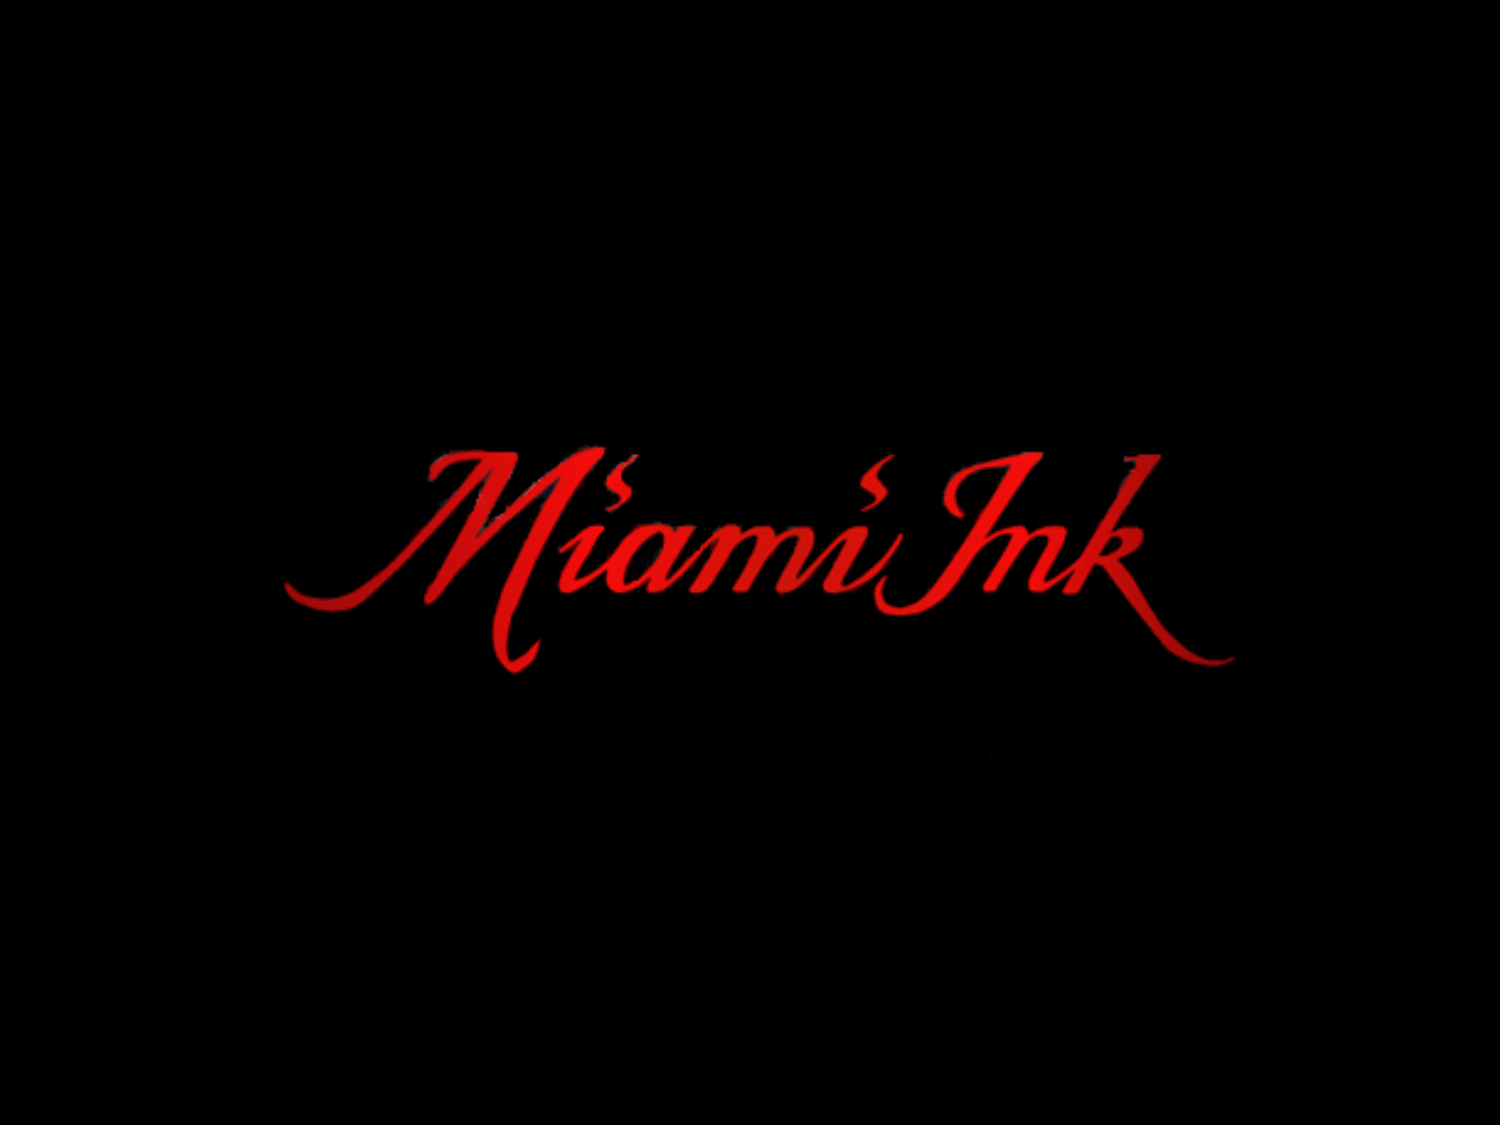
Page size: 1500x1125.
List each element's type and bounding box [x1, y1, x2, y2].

picture [206, 349, 1302, 764]
